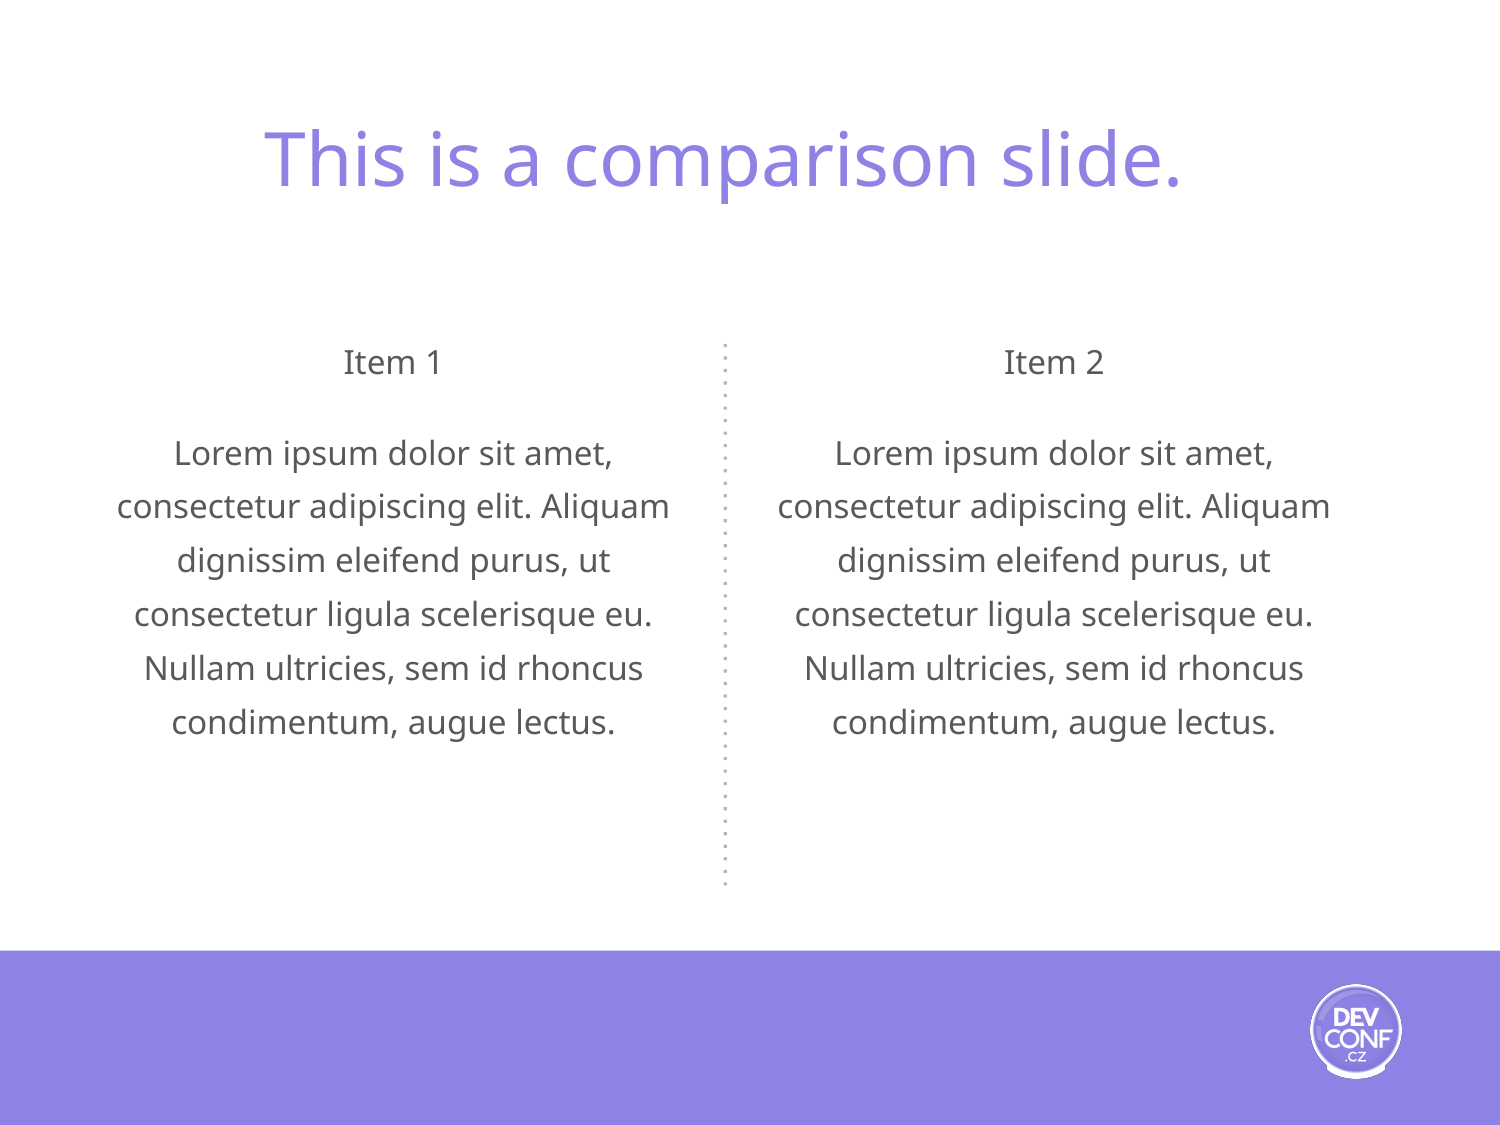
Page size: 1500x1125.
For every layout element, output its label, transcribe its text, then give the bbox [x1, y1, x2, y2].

list Lorem ipsum dolor sit amet, consectetur adipiscing elit. Aliquam dignissim eleifend purus, ut consectetur ligula scelerisque eu. Nullam ultricies, sem id rhoncus condimentum, augue lectus. [105, 417, 683, 937]
subtitle Item 2 [766, 330, 1343, 383]
list Lorem ipsum dolor sit amet, consectetur adipiscing elit. Aliquam dignissim eleifend purus, ut consectetur ligula scelerisque eu. Nullam ultricies, sem id rhoncus condimentum, augue lectus. [766, 417, 1343, 937]
picture [1310, 984, 1402, 1079]
title This is a comparison slide. [105, 93, 1343, 219]
subtitle Item 1 [105, 330, 683, 383]
